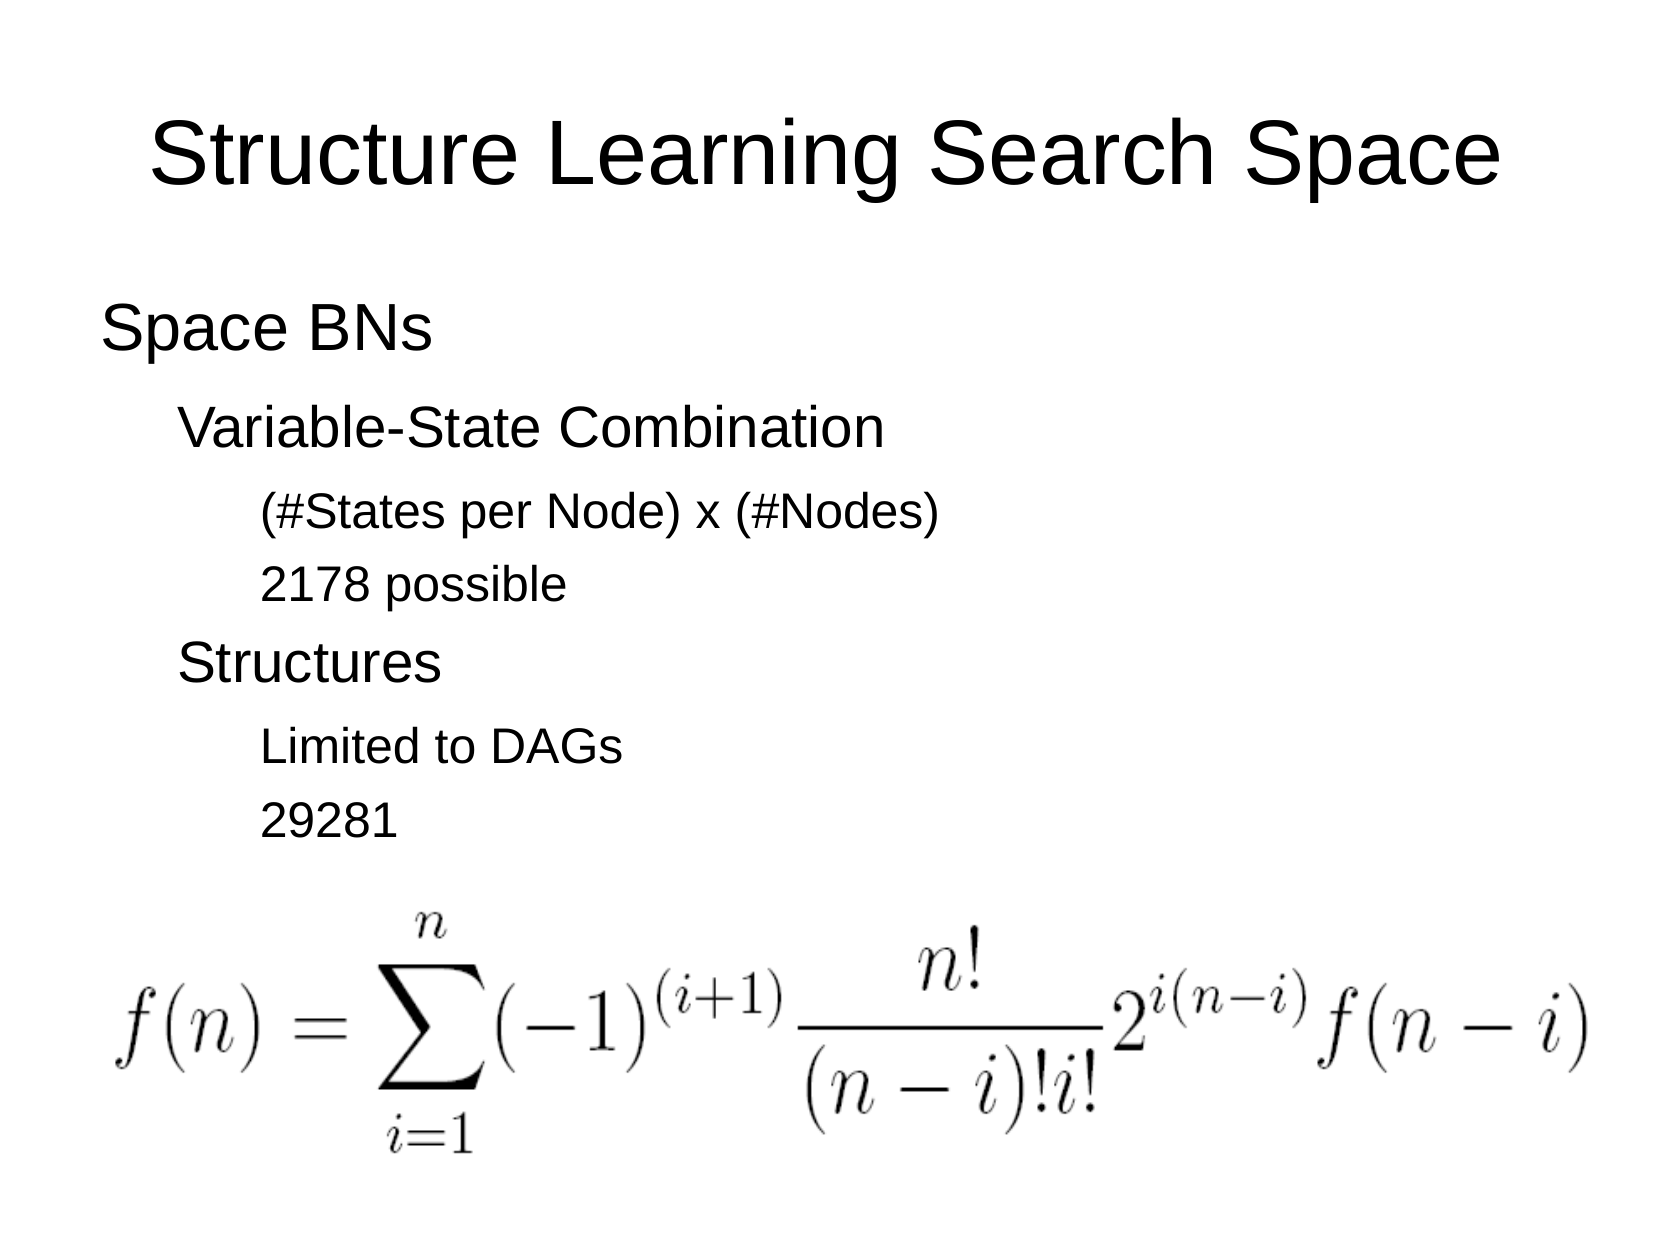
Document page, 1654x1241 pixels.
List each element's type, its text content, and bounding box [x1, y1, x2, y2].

picture [37, 907, 1613, 1201]
title Structure Learning Search Space [82, 56, 1571, 250]
list Space BNs Variable-State Combination (#States per Node) x (#Nodes) 2178 possible Structures Limited to DAGs 29281 [82, 290, 1571, 907]
